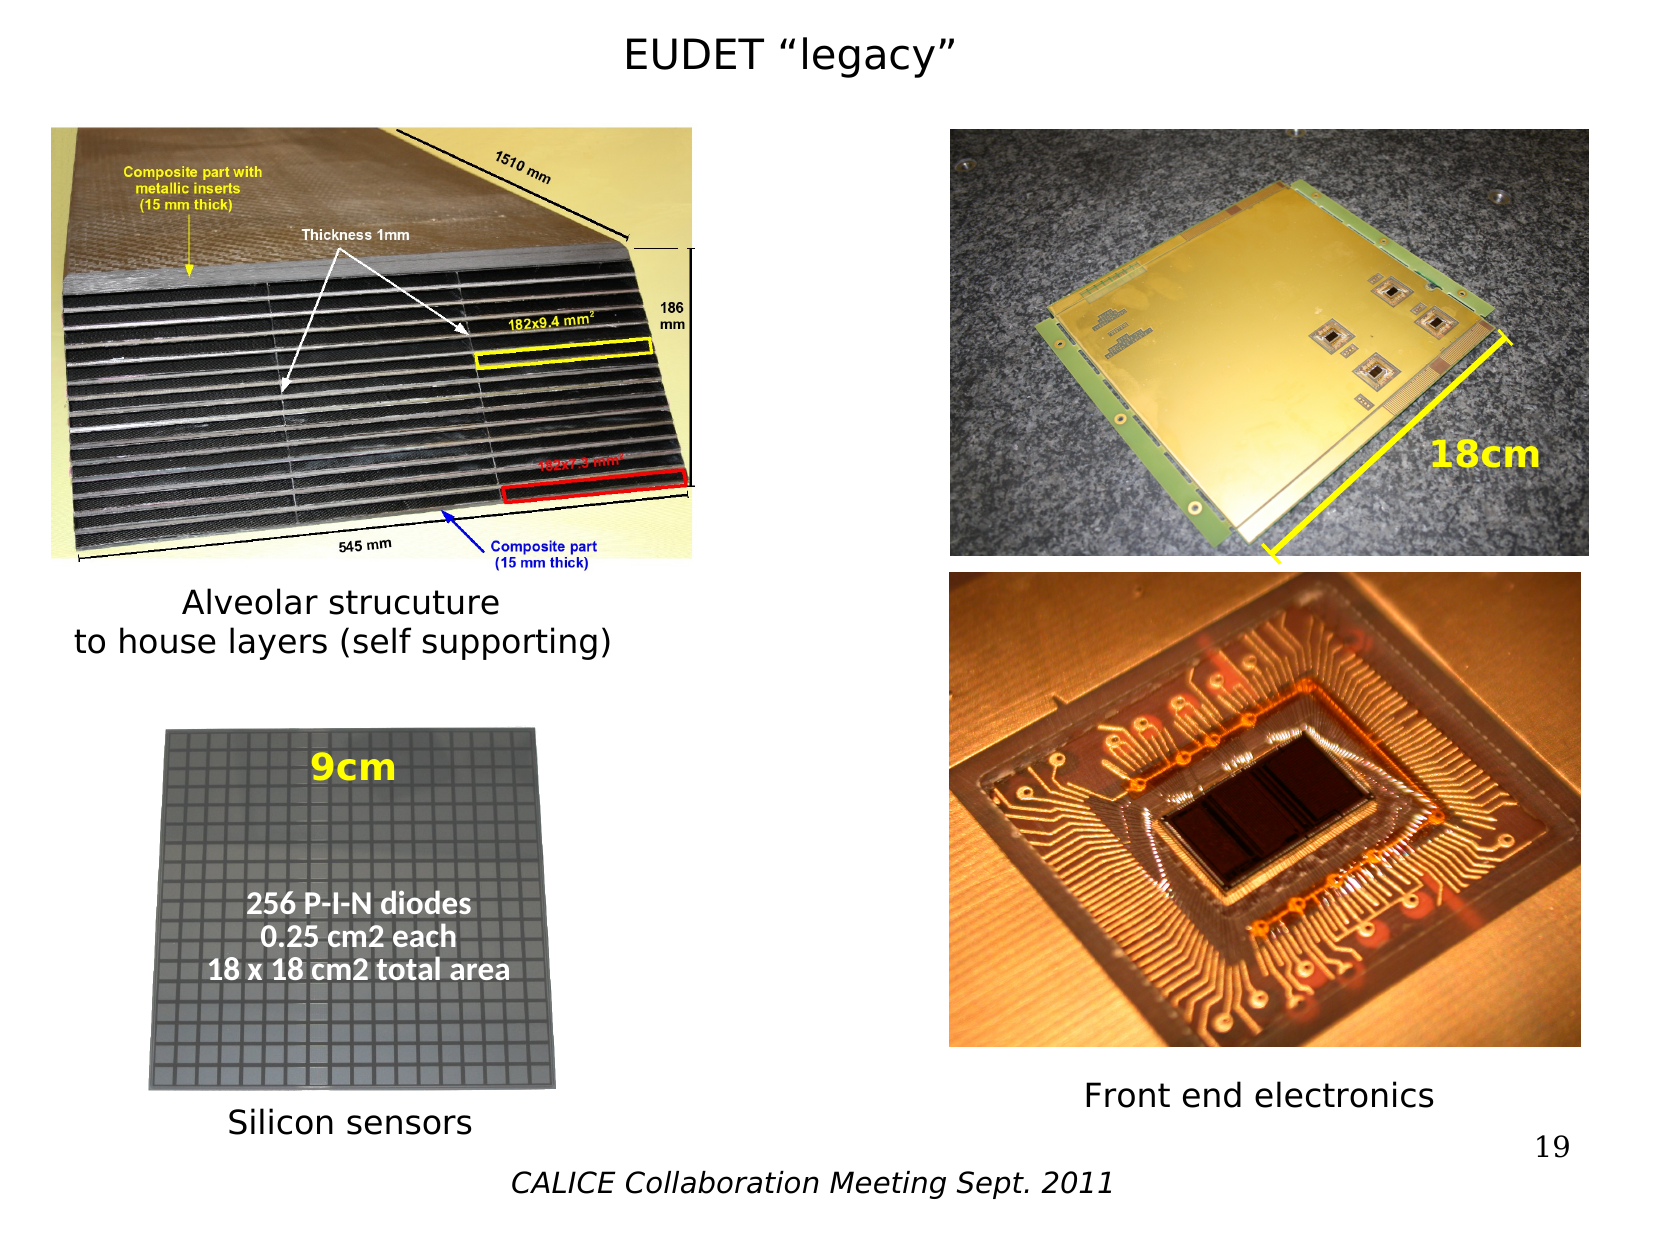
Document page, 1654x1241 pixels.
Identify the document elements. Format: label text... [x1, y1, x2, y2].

text_box Alveolar strucuture to house layers (self supporting) [58, 572, 631, 670]
text_box 256 P-I-N diodes 0.25 cm2 each 18 x 18 cm2 total area [79, 827, 639, 1052]
text_box EUDET “legacy” [608, 23, 973, 87]
text_box Silicon sensors [212, 1096, 521, 1151]
picture [110, 1052, 594, 1150]
picture [51, 123, 697, 574]
picture [110, 670, 594, 827]
text_box 9cm [295, 737, 413, 797]
text_box Front end electronics [1068, 1068, 1496, 1123]
picture [950, 129, 1589, 556]
picture [949, 572, 1581, 1047]
text_box 18cm [1413, 425, 1557, 484]
